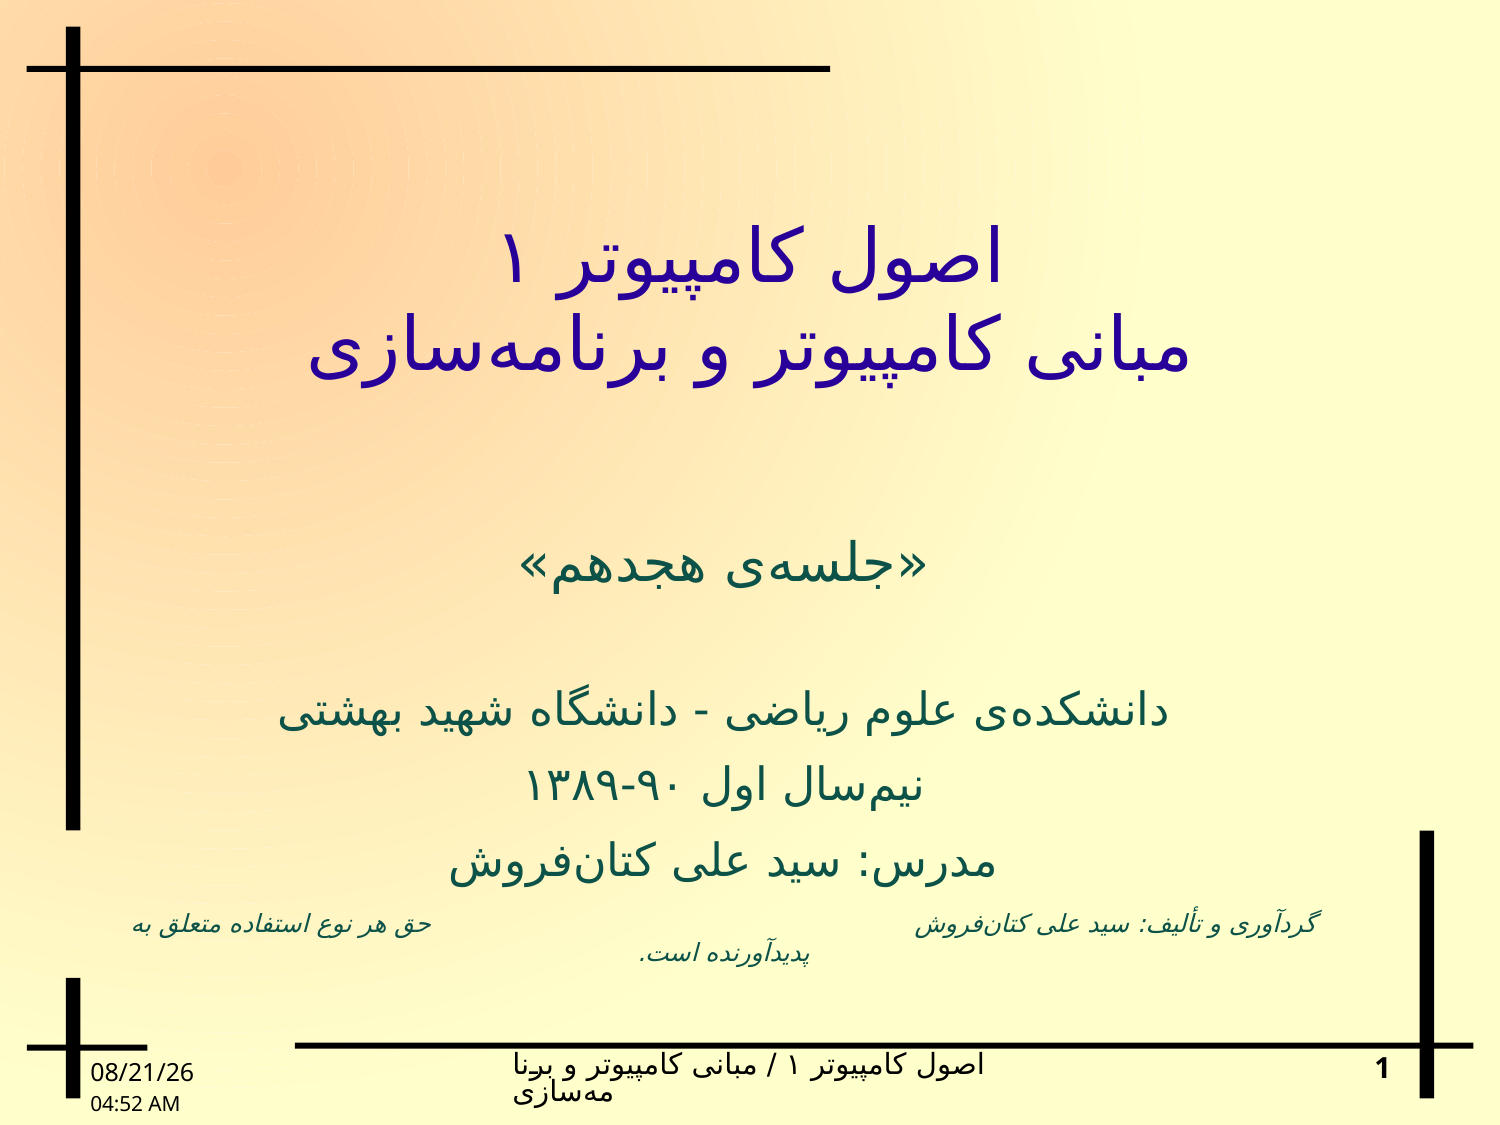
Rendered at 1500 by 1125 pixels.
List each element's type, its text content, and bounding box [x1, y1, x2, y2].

title اصول کامپیوتر ۱ مبانی کامپیوتر و برنامه‌سازی [109, 177, 1391, 424]
list «جلسه‌ی هجدهم» دانشکده‌ی علوم ریاضی - دانشگاه شهید بهشتی نیم‌سال اول ۹۰-۱۳۸۹ مدرس: سید علی کتان‌فروش گردآوری و تألیف: سید علی کتان‌فروش حق هر نوع استفاده متعلق به پدیدآورنده است. [89, 530, 1411, 1041]
